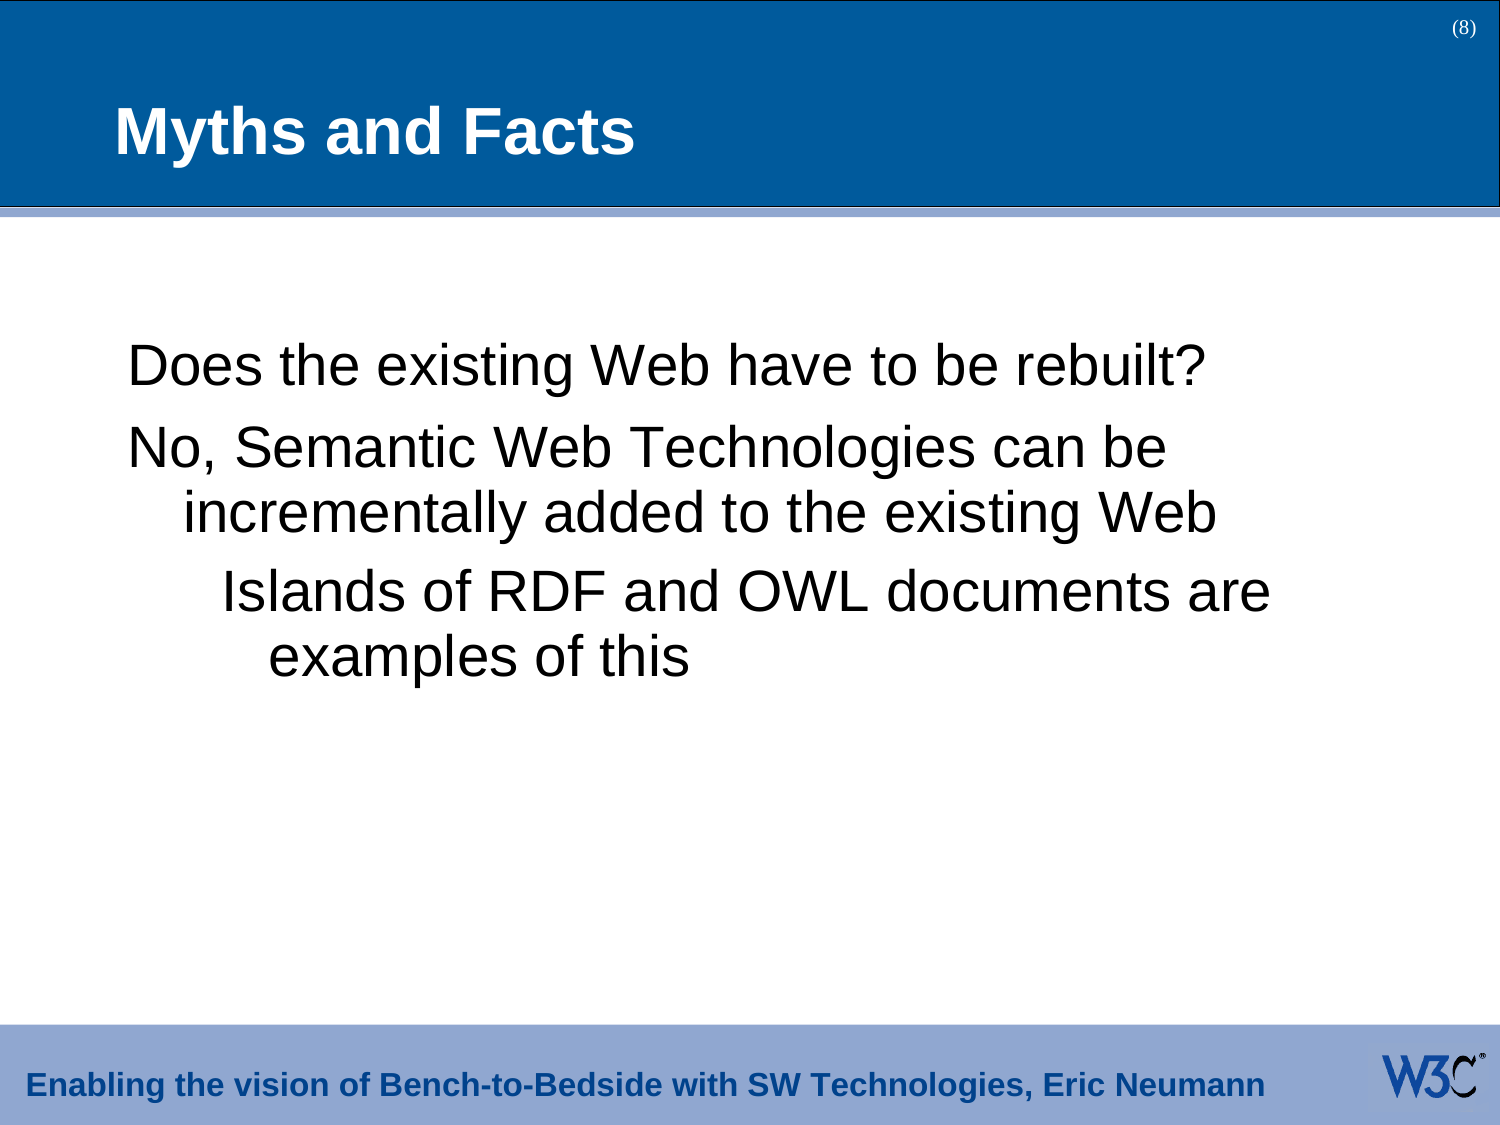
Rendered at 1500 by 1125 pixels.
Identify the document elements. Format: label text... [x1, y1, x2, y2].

list Does the existing Web have to be rebuilt? No, Semantic Web Technologies can be incrementally added to the existing Web Islands of RDF and OWL documents are examples of this [112, 324, 1388, 1001]
picture [1368, 1043, 1489, 1112]
title Myths and Facts [99, 37, 1375, 225]
